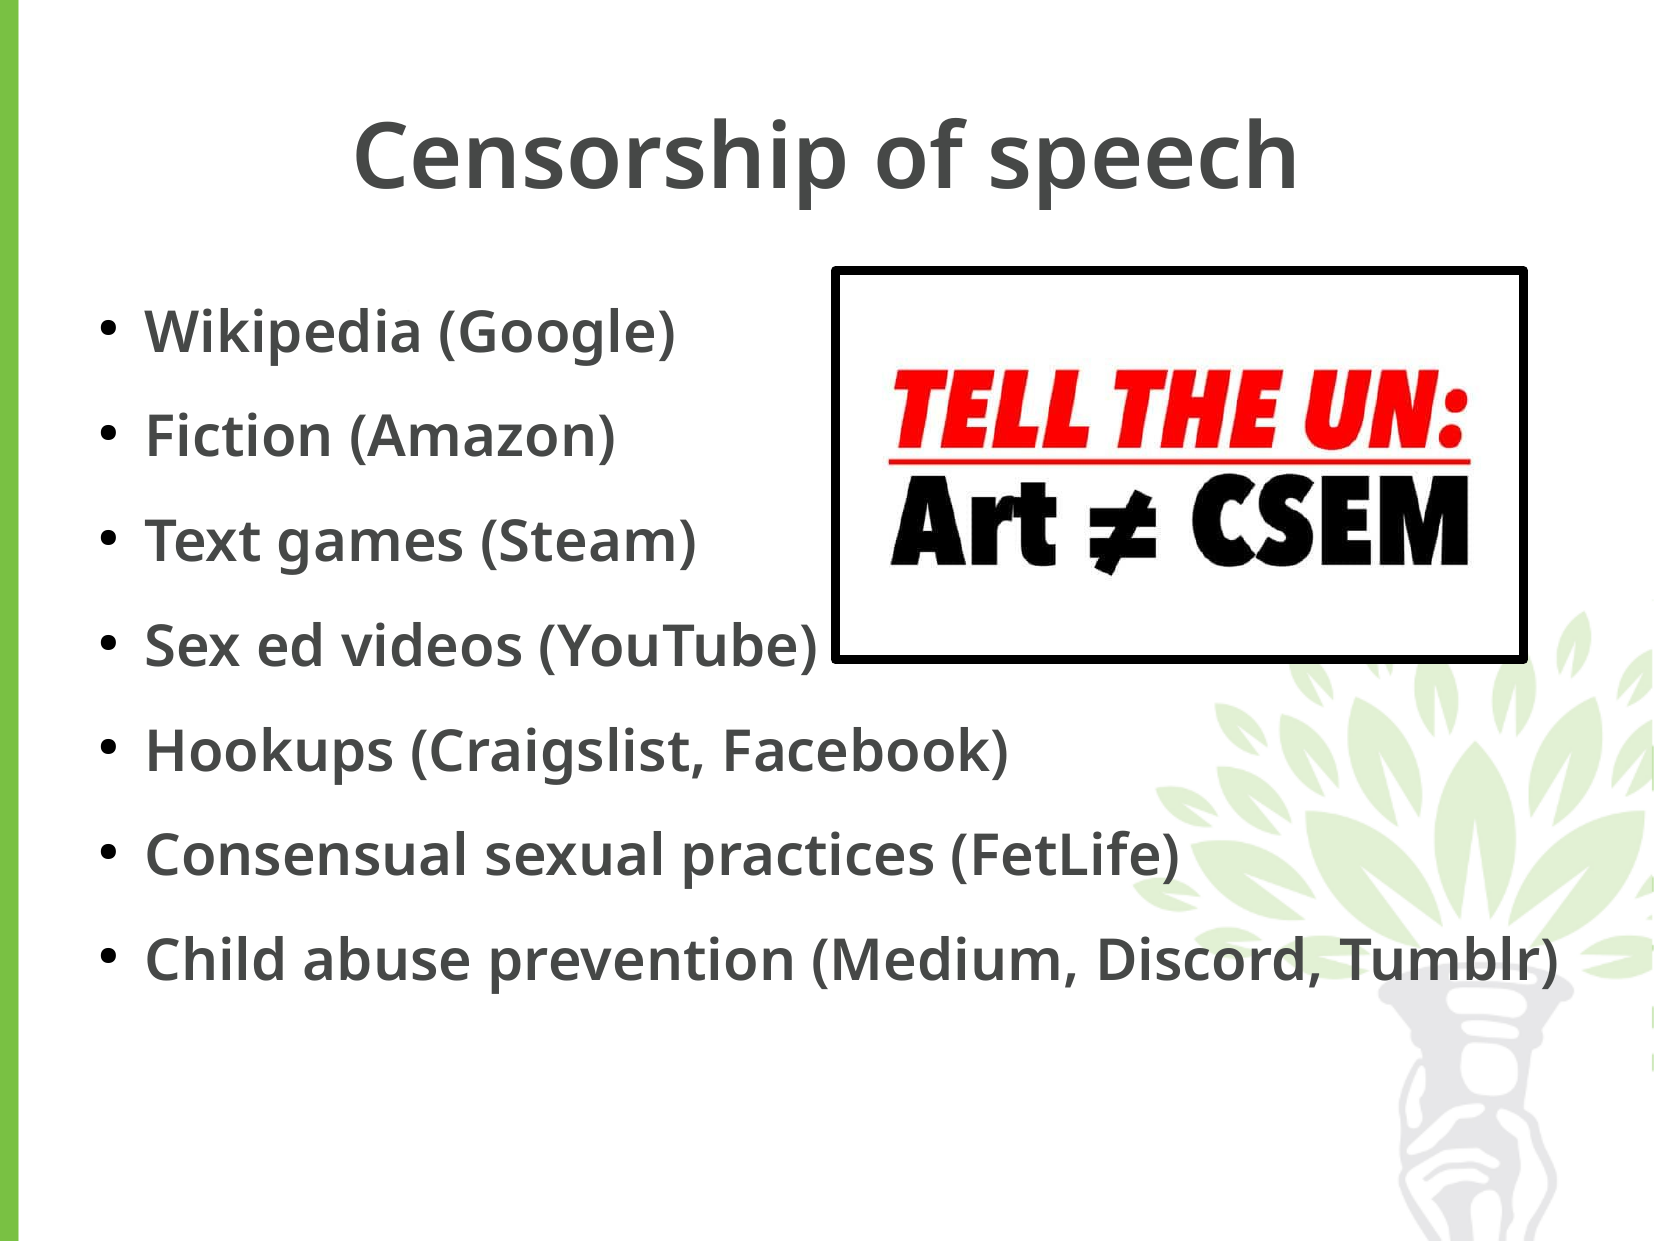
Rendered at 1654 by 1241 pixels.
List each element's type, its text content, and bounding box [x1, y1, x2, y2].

picture [0, 0, 1654, 1241]
list Wikipedia (Google) Fiction (Amazon) Text games (Steam) Sex ed videos (YouTube) Hookups (Craigslist, Facebook) Consensual sexual practices (FetLife) Child abuse prevention (Medium, Discord, Tumblr) [82, 290, 1571, 1010]
title Censorship of speech [82, 49, 1571, 257]
